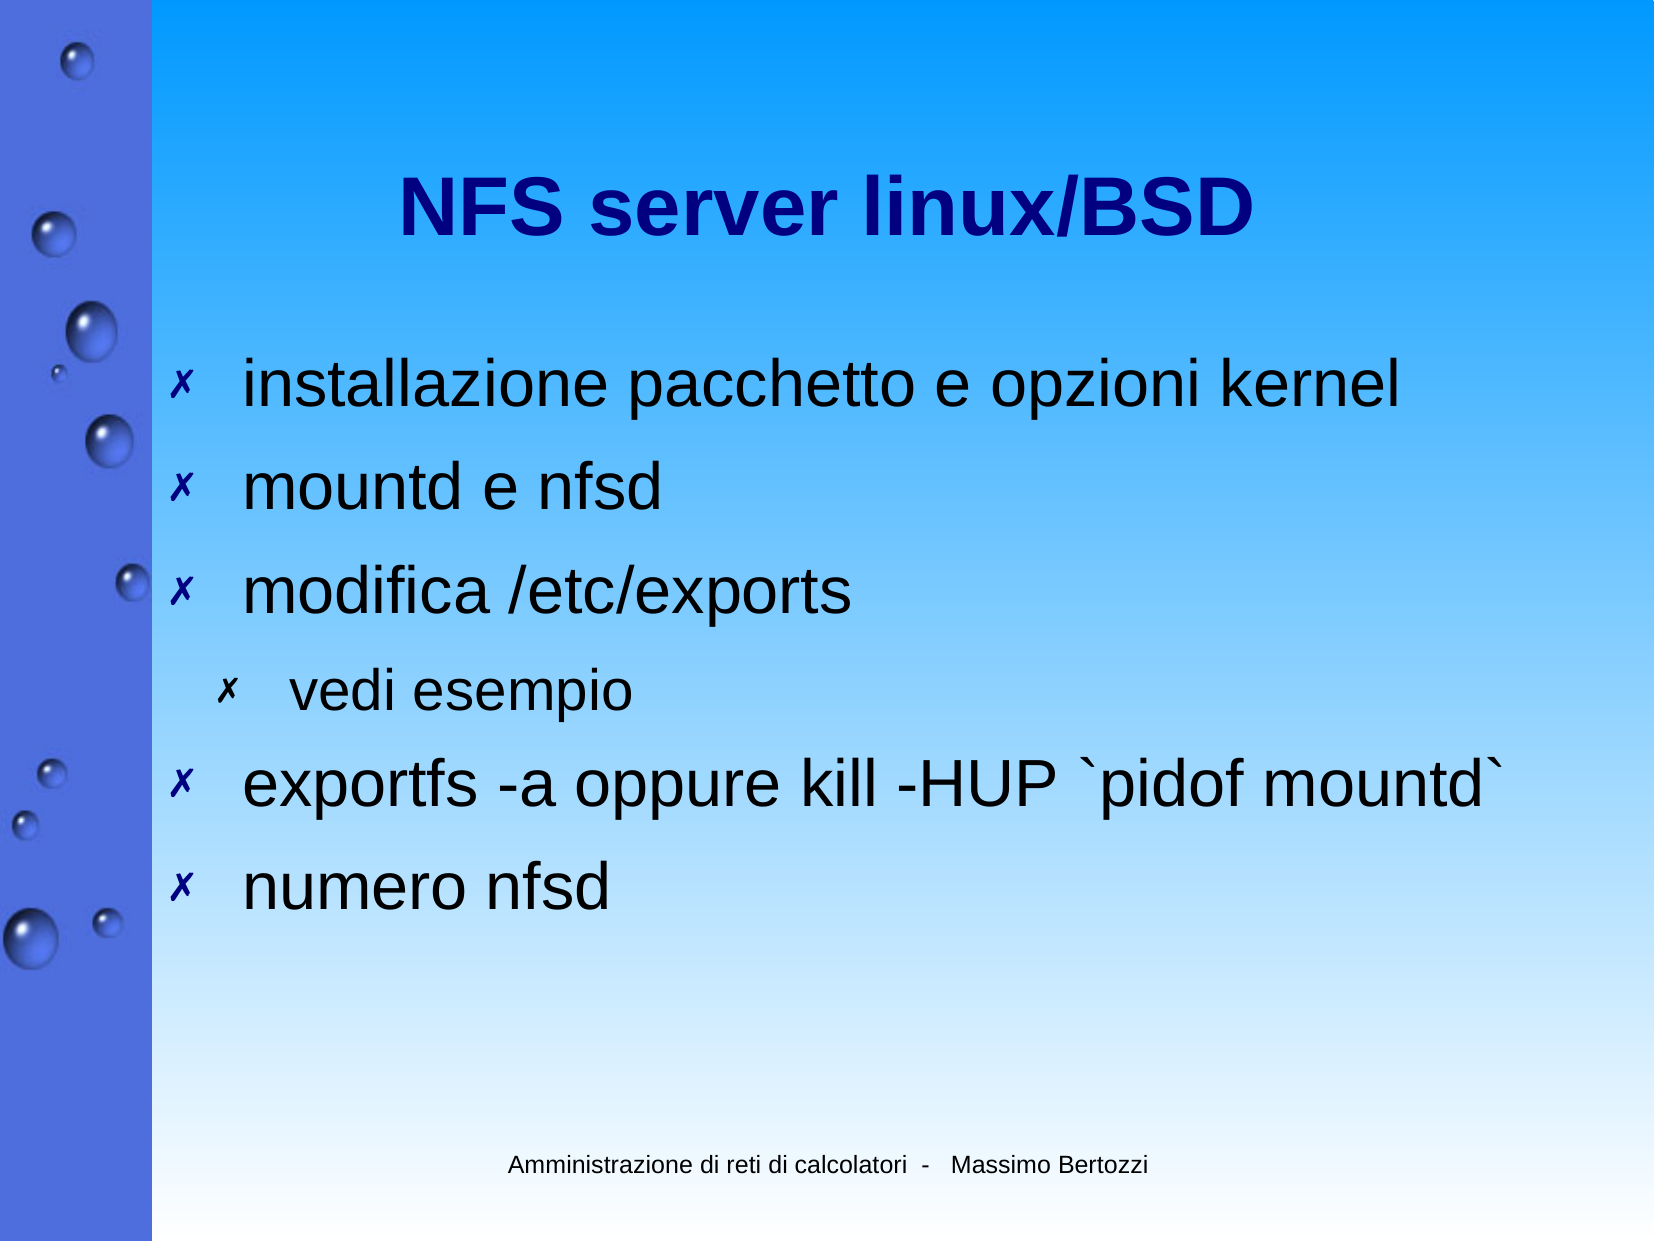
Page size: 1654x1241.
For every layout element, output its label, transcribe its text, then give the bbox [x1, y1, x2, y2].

list installazione pacchetto e opzioni kernel mountd e nfsd modifica /etc/exports vedi esempio exportfs -a oppure kill -HUP `pidof mountd` numero nfsd [159, 346, 1572, 1128]
picture [0, 0, 152, 1241]
title NFS server linux/BSD [121, 102, 1534, 311]
